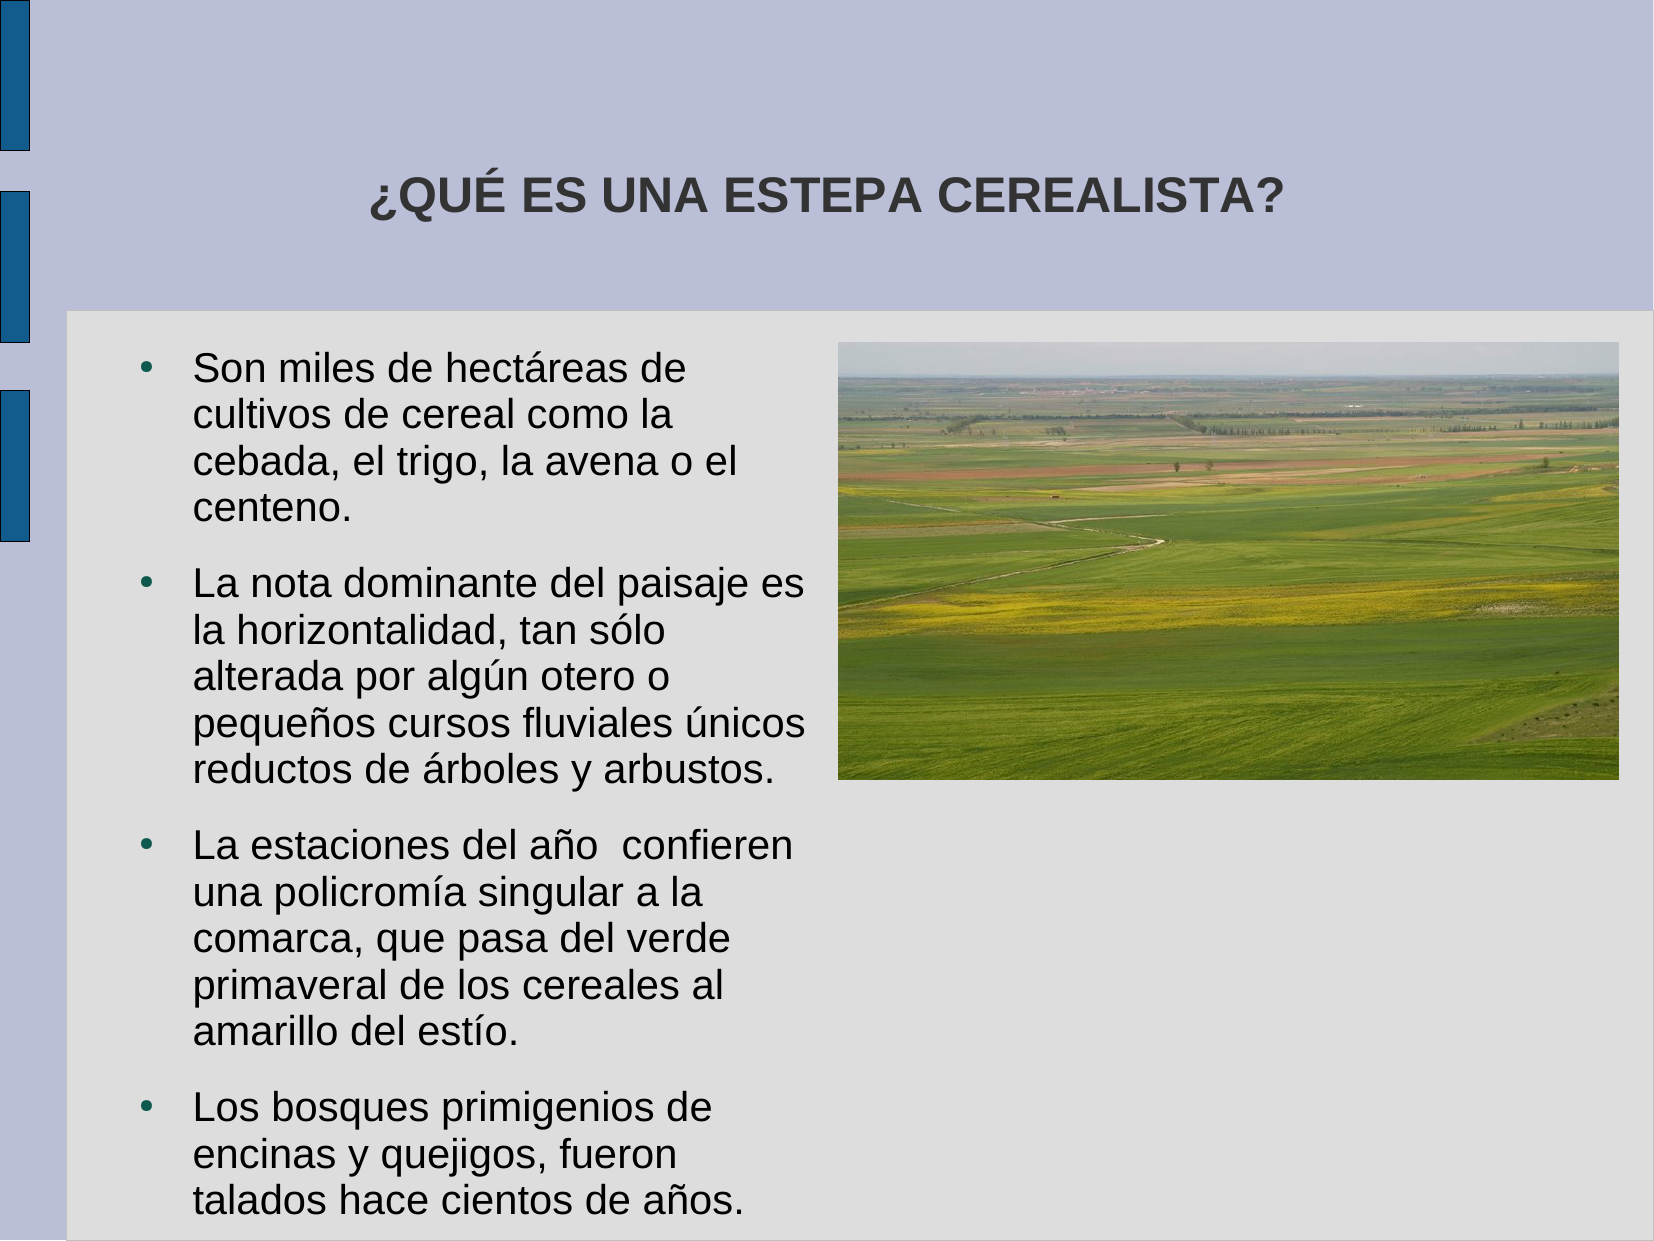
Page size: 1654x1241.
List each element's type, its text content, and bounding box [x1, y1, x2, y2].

title ¿QUÉ ES UNA ESTEPA CEREALISTA? [121, 91, 1534, 299]
list Son miles de hectáreas de cultivos de cereal como la cebada, el trigo, la avena o el centeno. La nota dominante del paisaje es la horizontalidad, tan sólo alterada por algún otero o pequeños cursos fluviales únicos reductos de árboles y arbustos. La estaciones del año confieren una policromía singular a la comarca, que pasa del verde primaveral de los cereales al amarillo del estío. Los bosques primigenios de encinas y quejigos, fueron talados hace cientos de años. [121, 344, 811, 1229]
picture [838, 342, 1619, 780]
